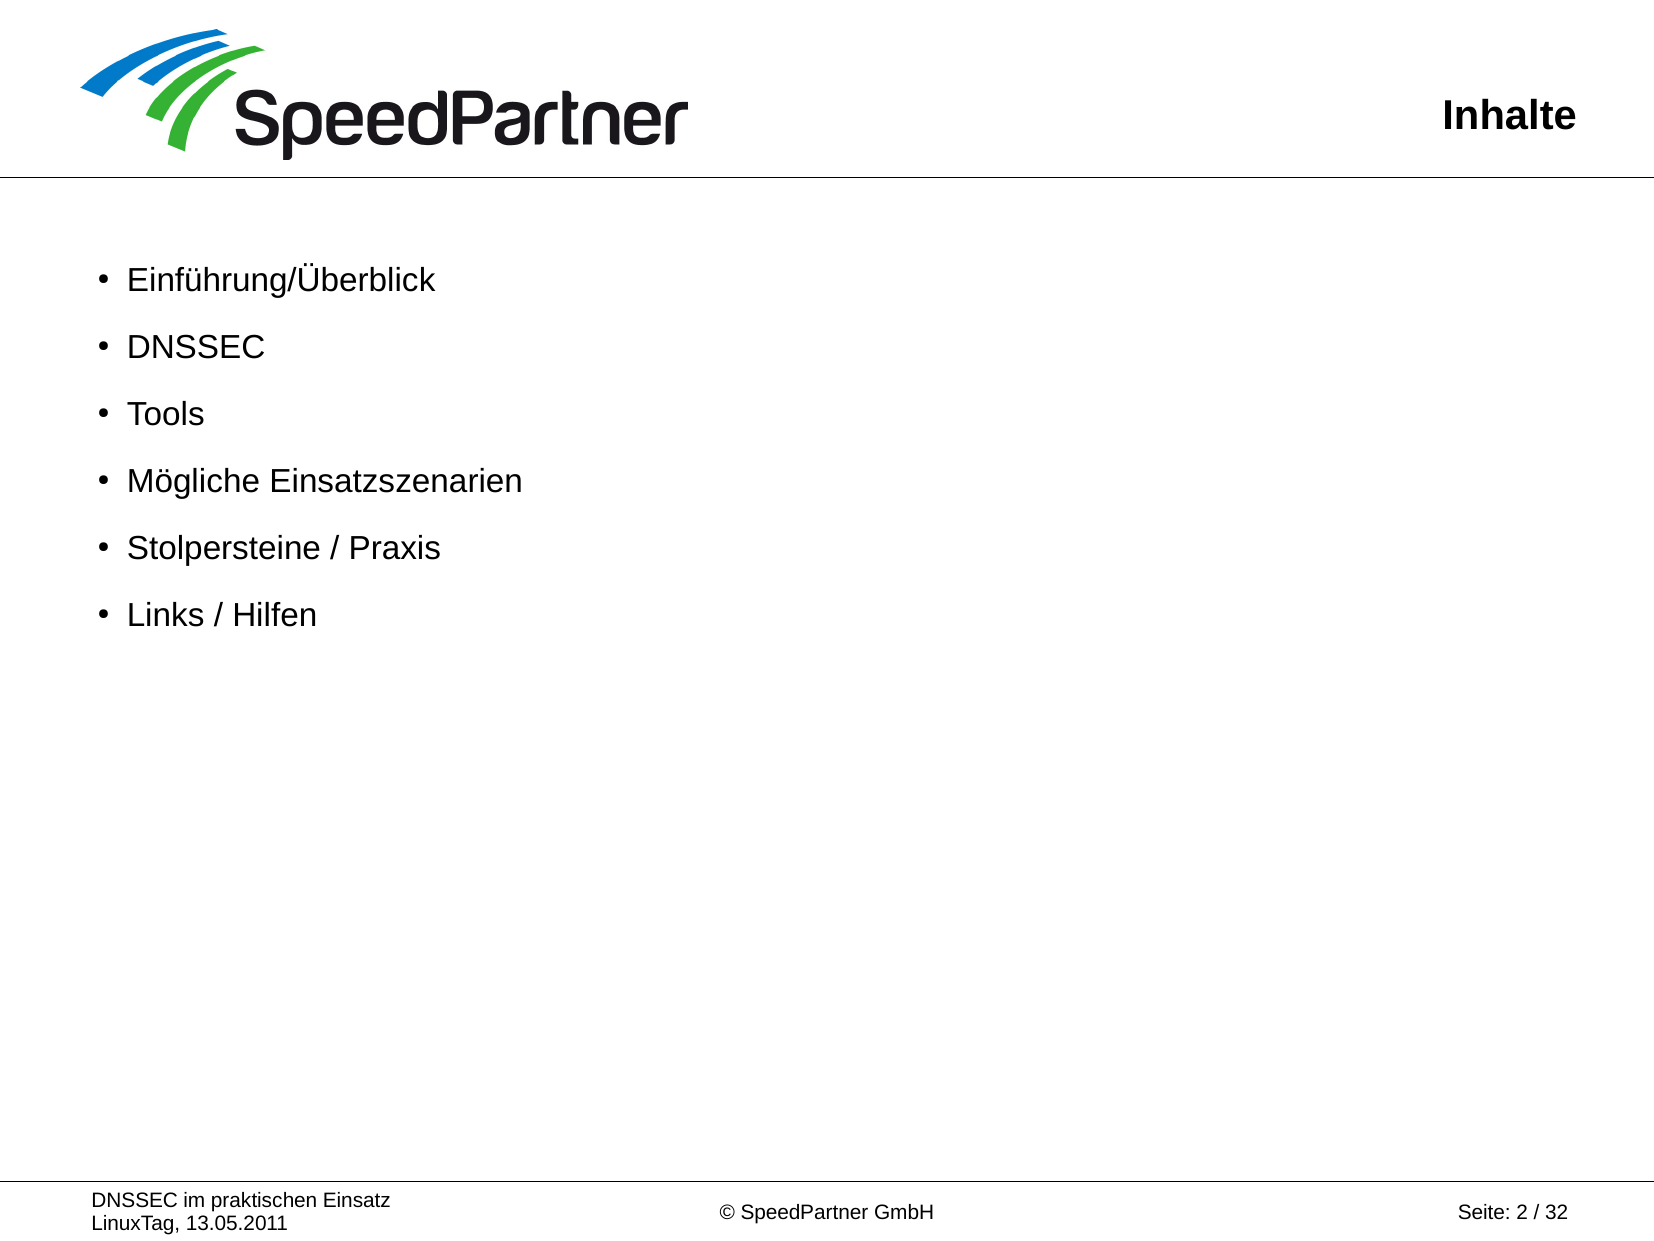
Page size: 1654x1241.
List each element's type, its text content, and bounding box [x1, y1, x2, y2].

title Inhalte [590, 70, 1577, 160]
text_box Einführung/Überblick DNSSEC Tools Mögliche Einsatzszenarien Stolpersteine / Praxis Links / Hilfen [82, 253, 1565, 1177]
picture [80, 29, 688, 160]
